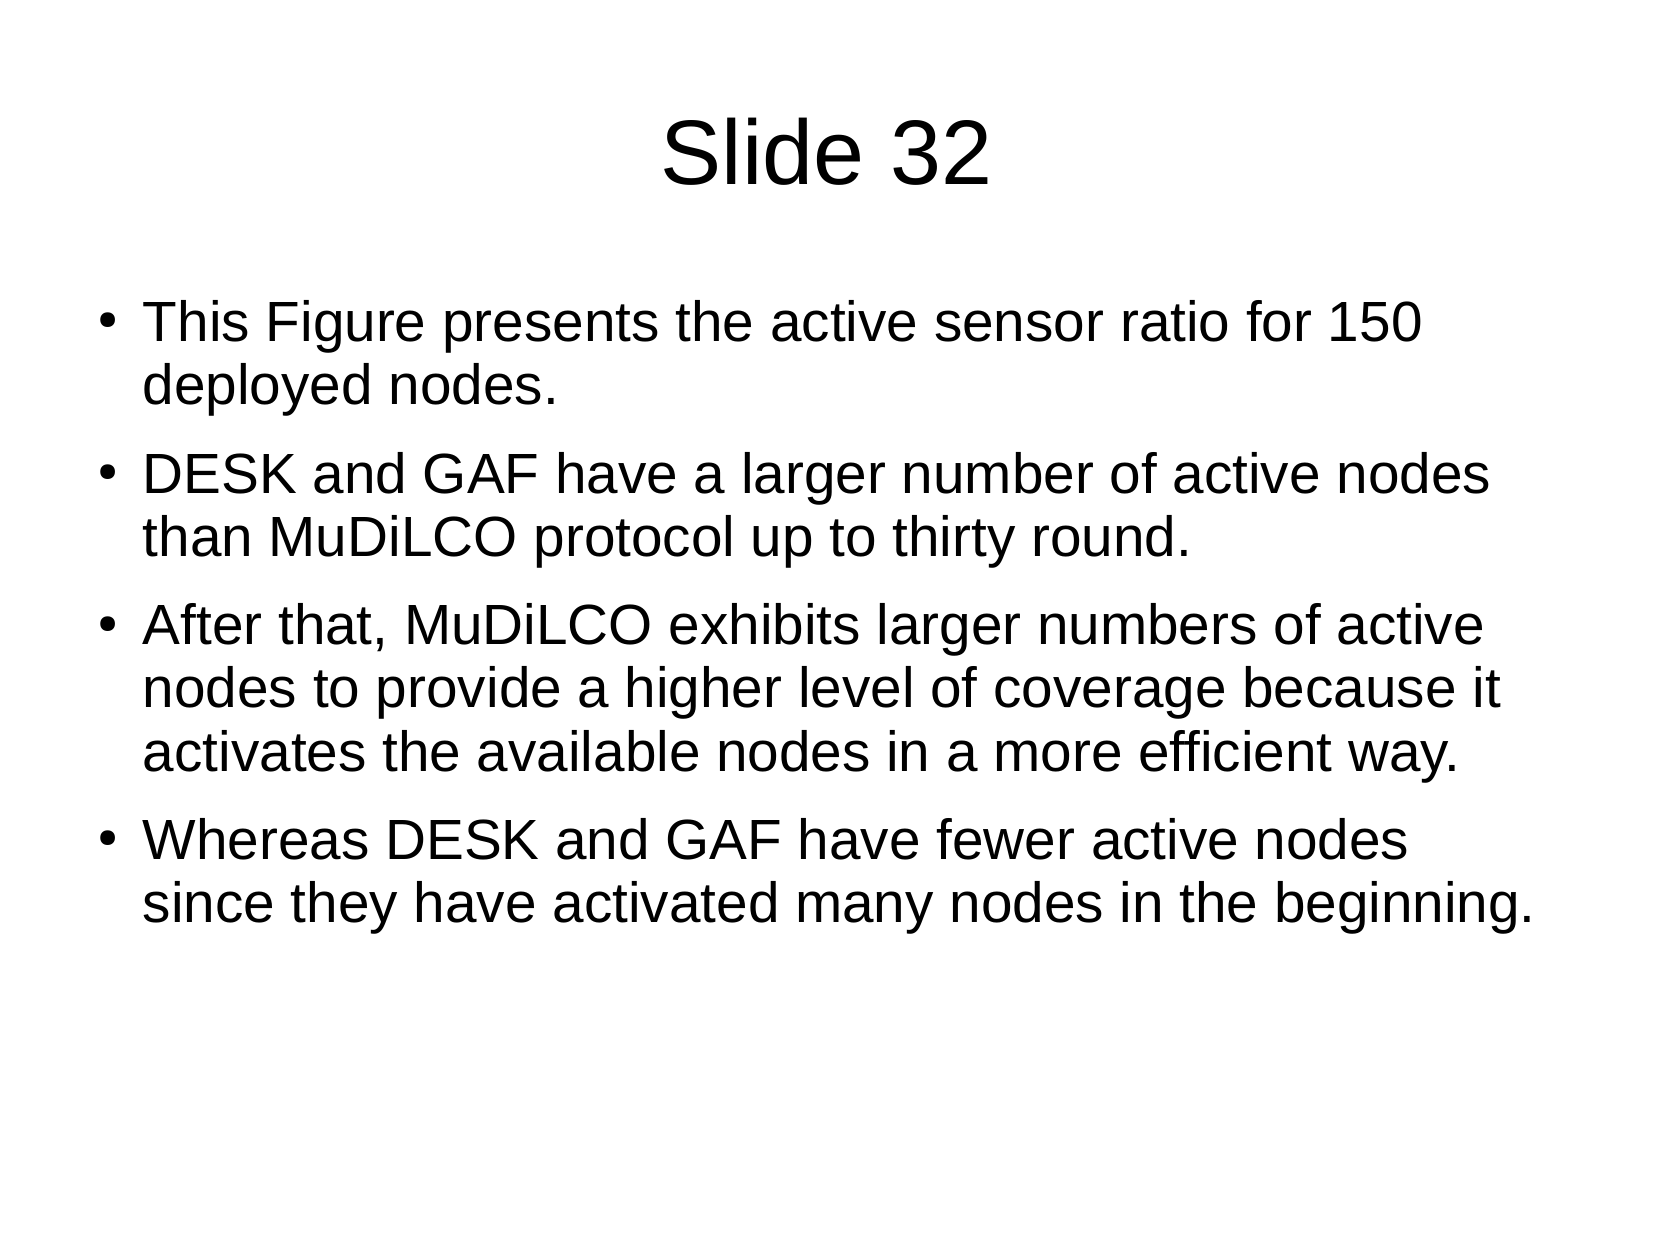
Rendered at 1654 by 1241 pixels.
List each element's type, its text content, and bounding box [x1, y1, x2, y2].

list This Figure presents the active sensor ratio for 150 deployed nodes. DESK and GAF have a larger number of active nodes than MuDiLCO protocol up to thirty round. After that, MuDiLCO exhibits larger numbers of active nodes to provide a higher level of coverage because it activates the available nodes in a more efficient way. Whereas DESK and GAF have fewer active nodes since they have activated many nodes in the beginning. [82, 290, 1538, 1010]
title Slide 32 [82, 49, 1571, 257]
